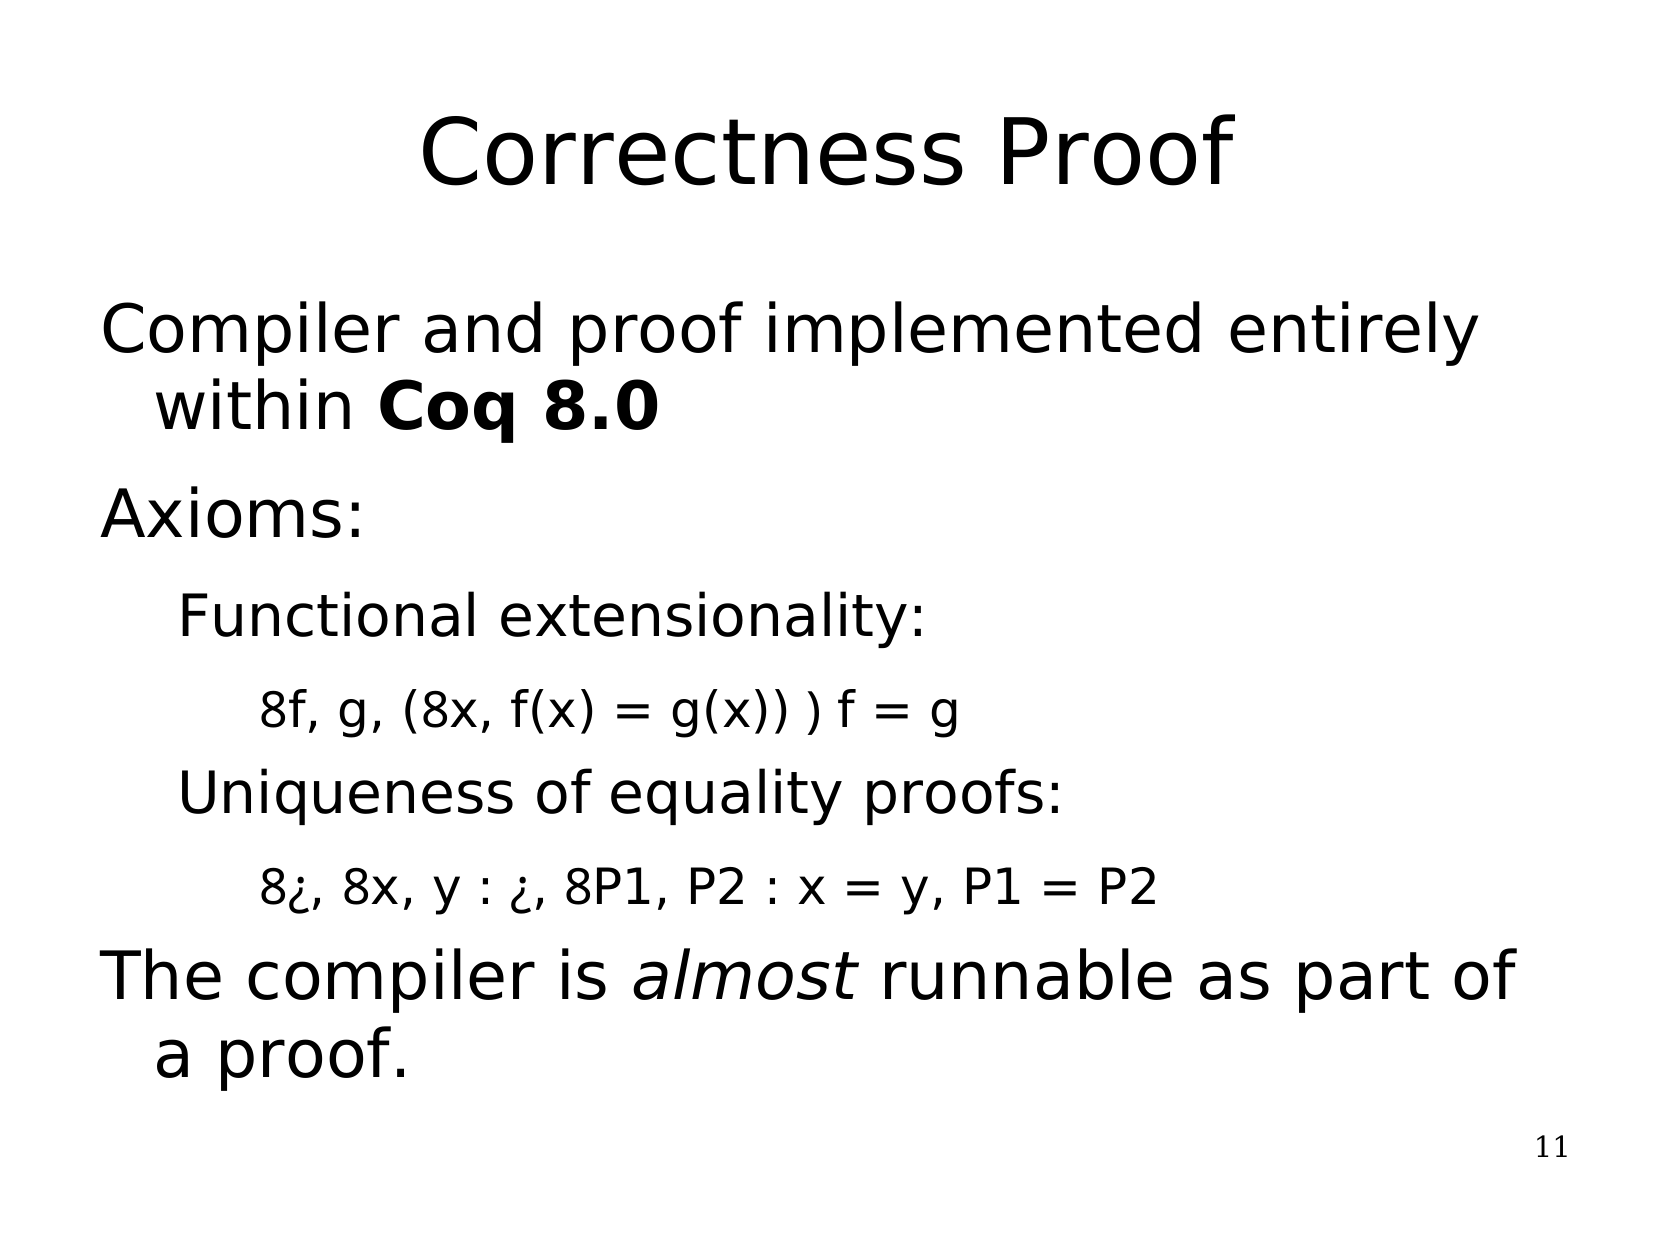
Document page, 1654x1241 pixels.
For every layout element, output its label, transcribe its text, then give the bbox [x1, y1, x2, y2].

title Correctness Proof [82, 56, 1571, 250]
list Compiler and proof implemented entirely within Coq 8.0 Axioms: Functional extensionality: 8f, g, (8x, f(x) = g(x)) ) f = g Uniqueness of equality proofs: 8¿, 8x, y : ¿, 8P1, P2 : x = y, P1 = P2 The compiler is almost runnable as part of a proof. [82, 290, 1571, 1146]
